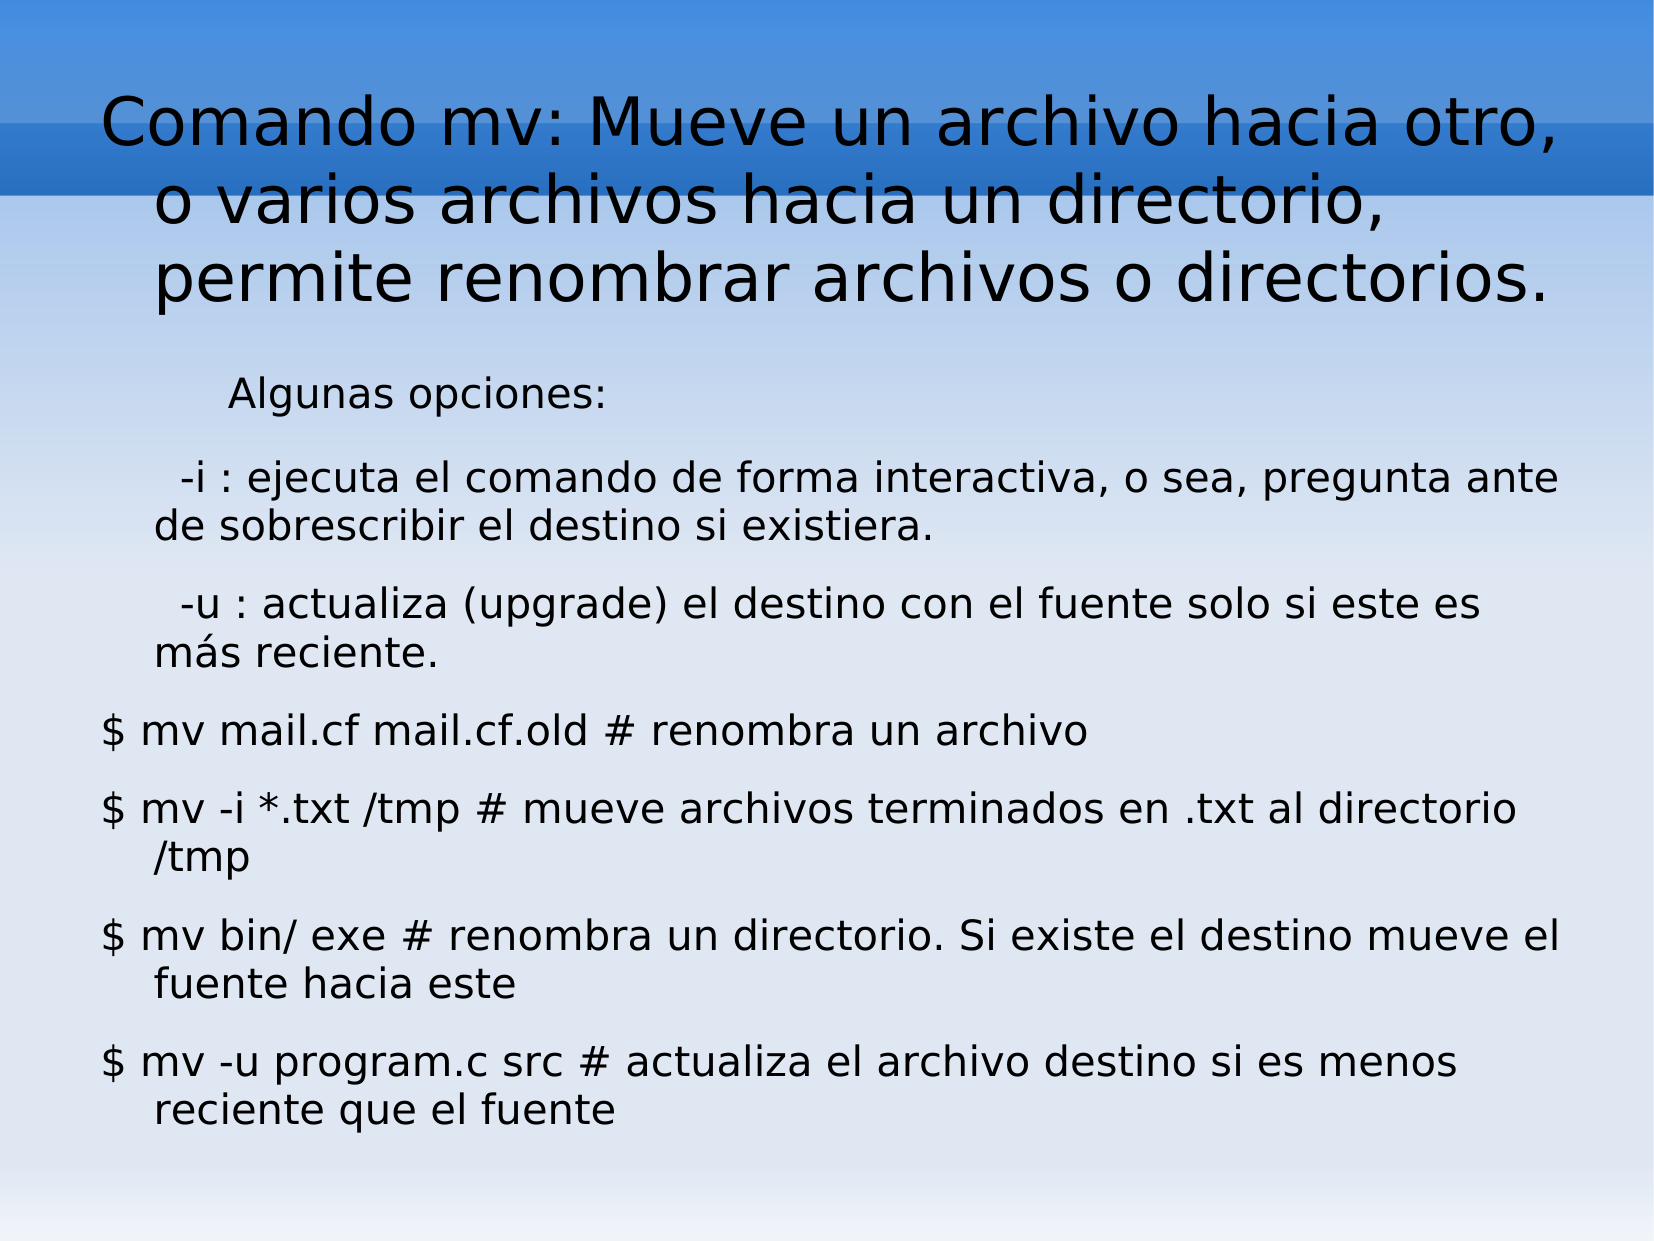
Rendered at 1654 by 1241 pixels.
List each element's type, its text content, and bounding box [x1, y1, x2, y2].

picture [0, 0, 1654, 1241]
list Comando mv: Mueve un archivo hacia otro, o varios archivos hacia un directorio, permite renombrar archivos o directorios. Algunas opciones: -i : ejecuta el comando de forma interactiva, o sea, pregunta ante de sobrescribir el destino si existiera. -u : actualiza (upgrade) el destino con el fuente solo si este es más reciente. $ mv mail.cf mail.cf.old # renombra un archivo $ mv -i *.txt /tmp # mueve archivos terminados en .txt al directorio /tmp $ mv bin/ exe # renombra un directorio. Si existe el destino mueve el fuente hacia este $ mv -u program.c src # actualiza el archivo destino si es menos reciente que el fuente [82, 83, 1571, 1135]
